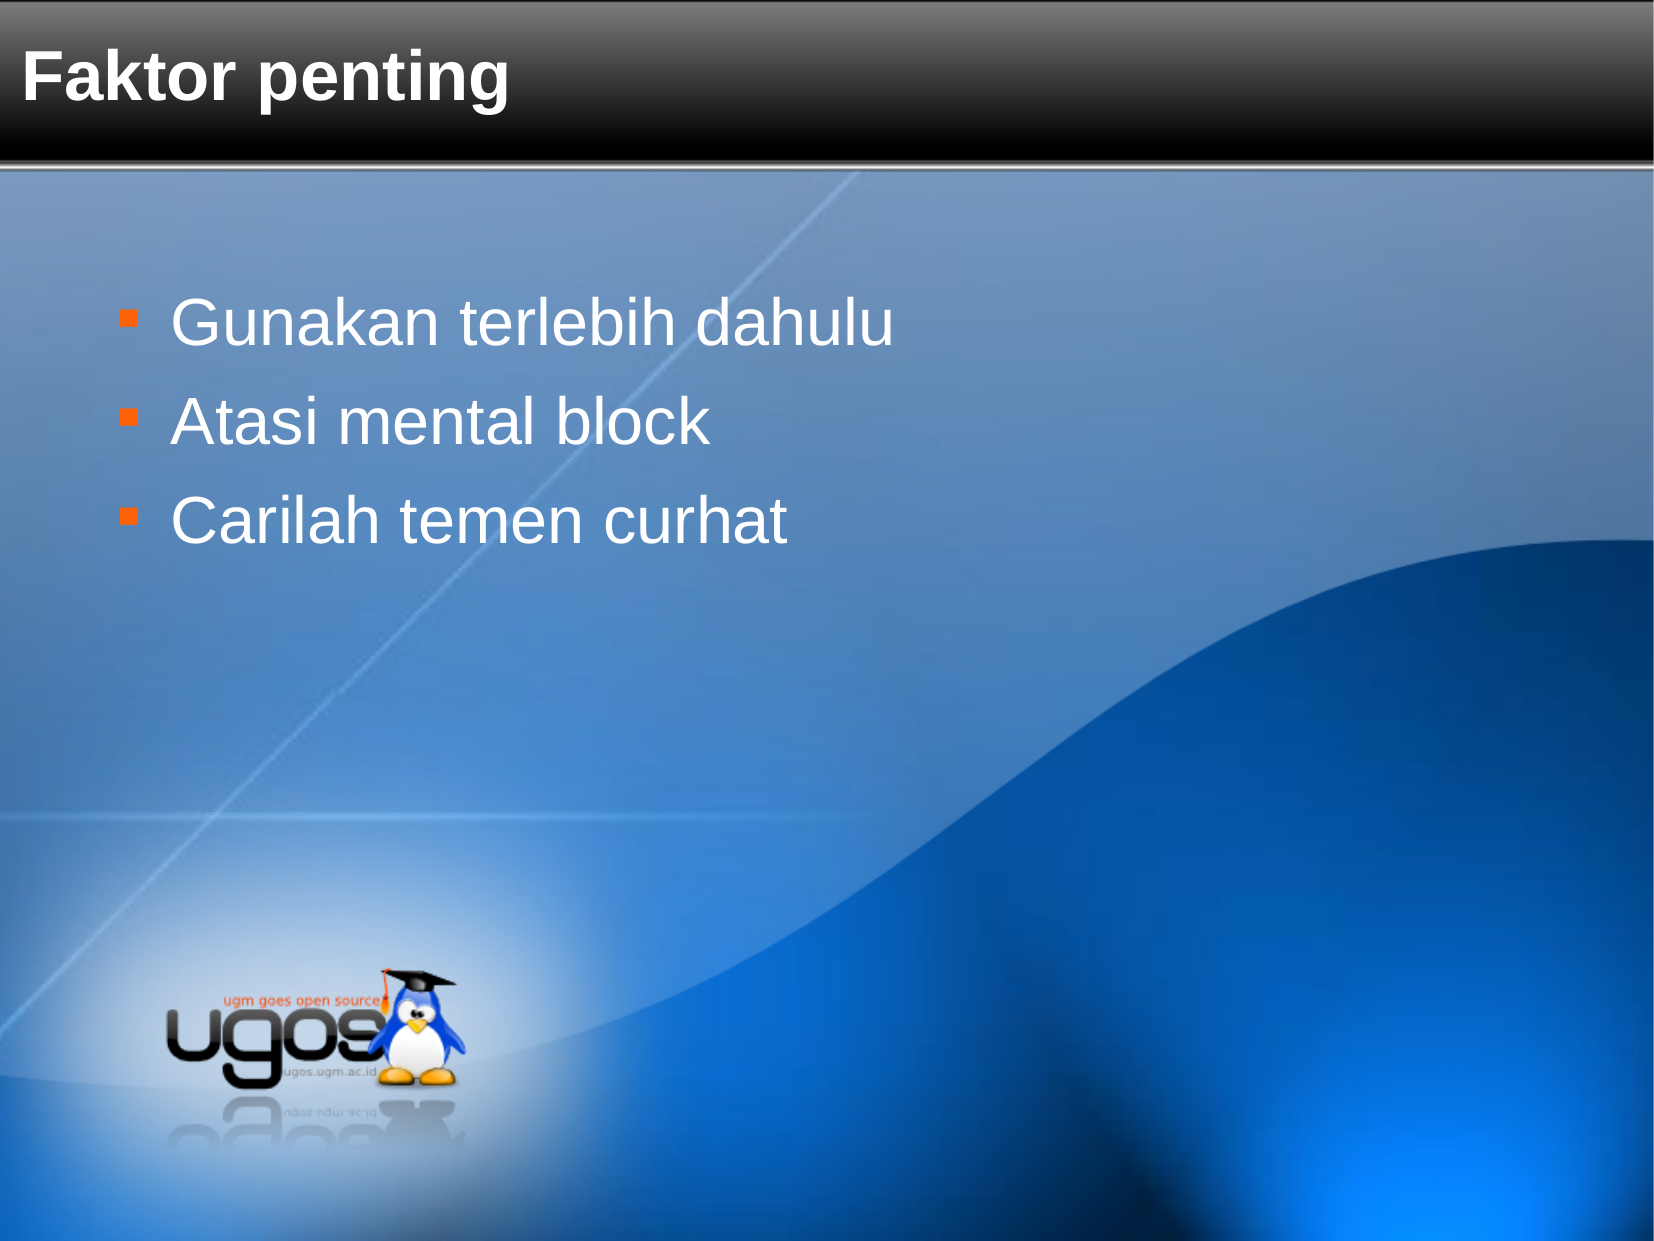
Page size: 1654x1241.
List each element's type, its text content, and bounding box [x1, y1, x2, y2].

title Faktor penting [21, 7, 1653, 151]
picture [0, 0, 1654, 1241]
list Gunakan terlebih dahulu Atasi mental block Carilah temen curhat [82, 290, 1571, 1109]
